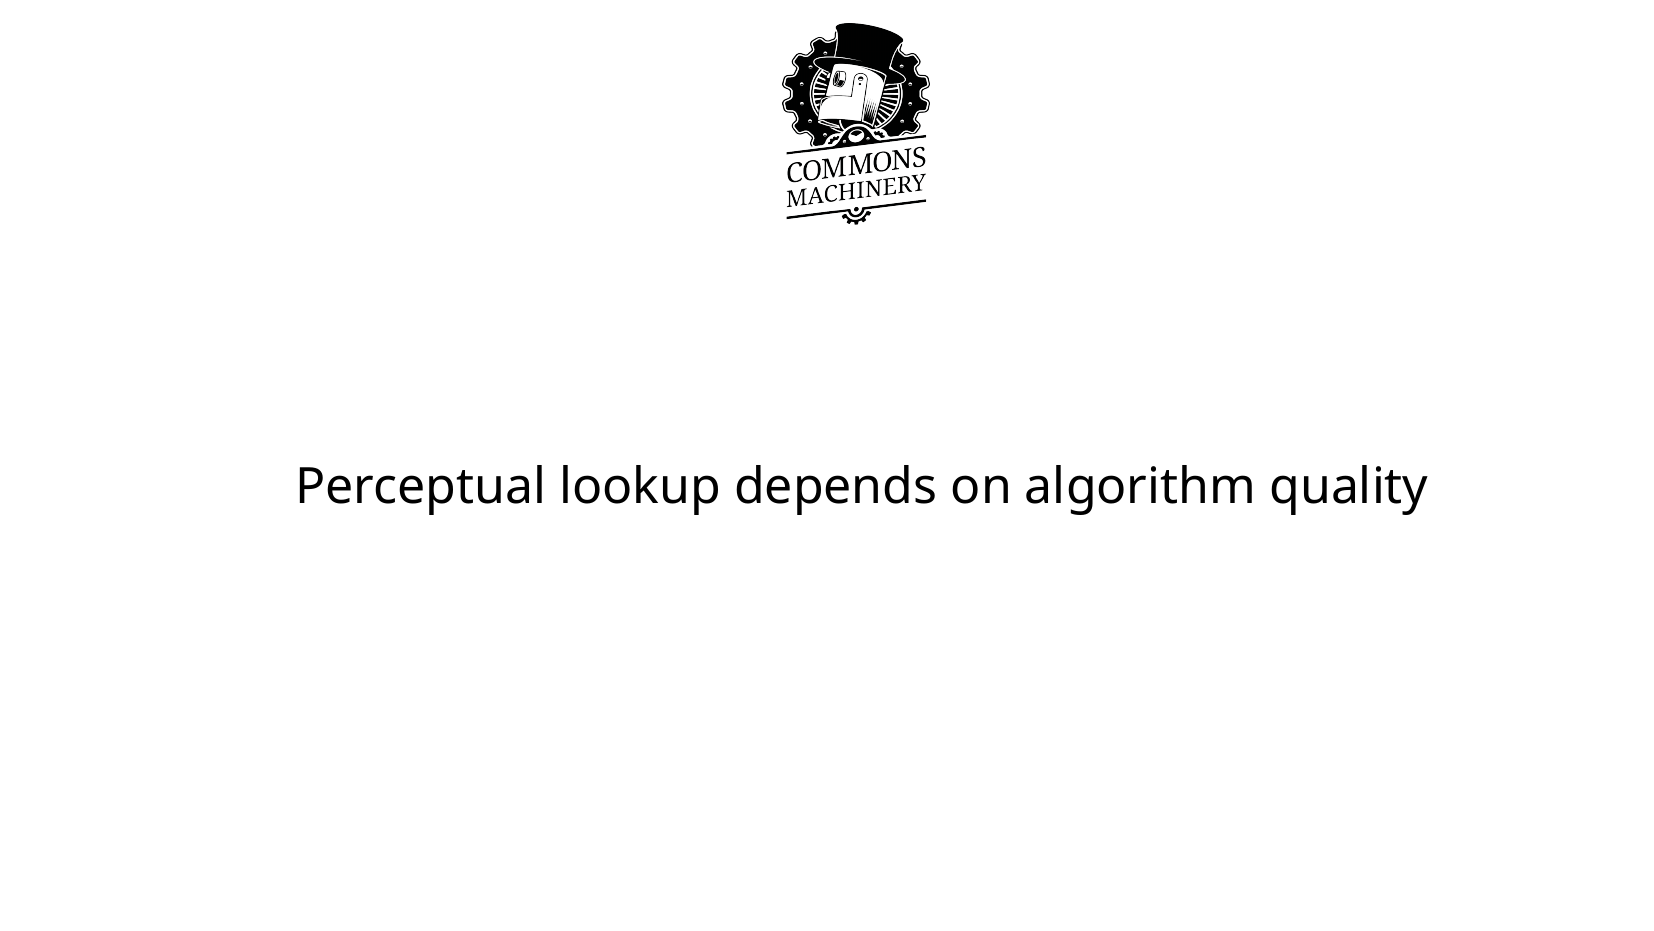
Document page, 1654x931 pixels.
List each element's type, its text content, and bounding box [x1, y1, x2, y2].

list Perceptual lookup depends on algorithm quality [82, 269, 1571, 810]
picture [782, 23, 930, 225]
